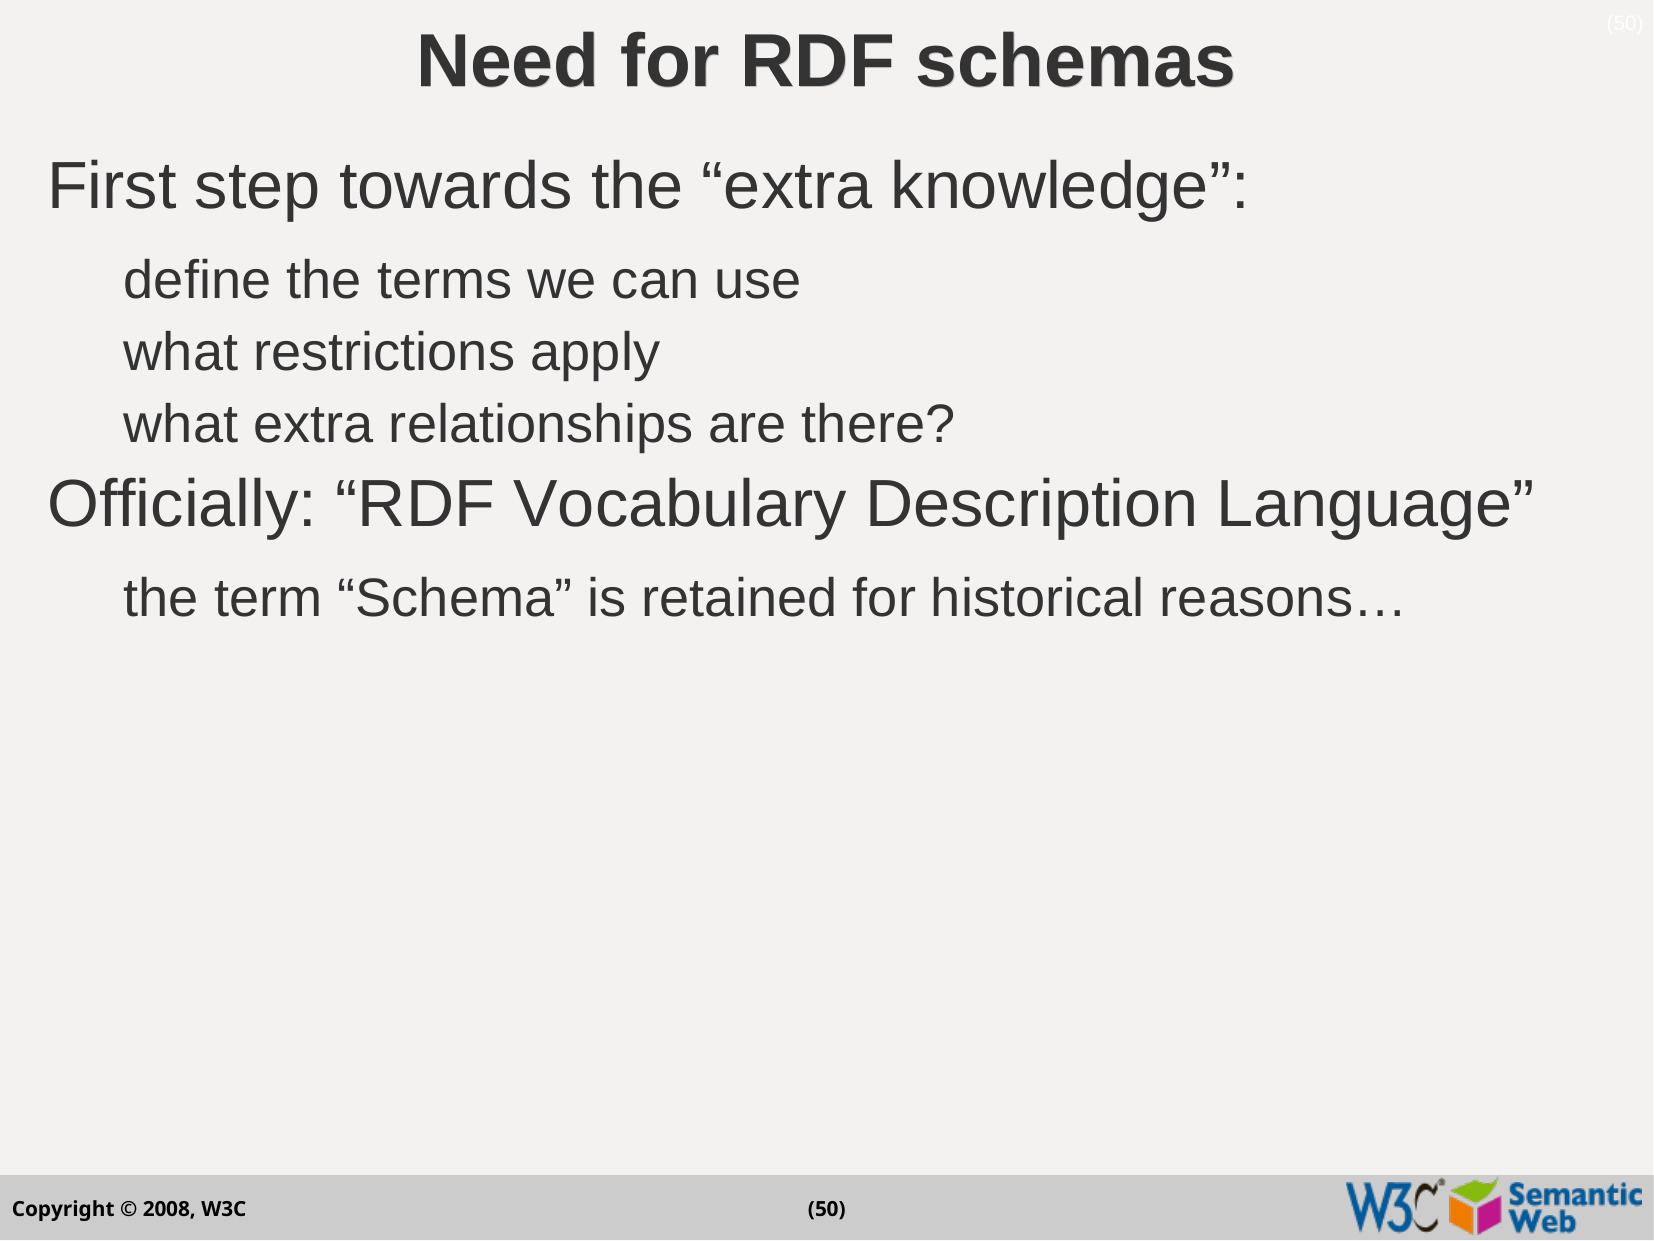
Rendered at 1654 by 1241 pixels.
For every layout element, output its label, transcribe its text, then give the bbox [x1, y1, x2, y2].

picture [1346, 1175, 1642, 1235]
list First step towards the “extra knowledge”: define the terms we can use what restrictions apply what extra relationships are there? Officially: “RDF Vocabulary Description Language” the term “Schema” is retained for historical reasons… [29, 147, 1624, 1134]
title Need for RDF schemas [0, 0, 1654, 119]
